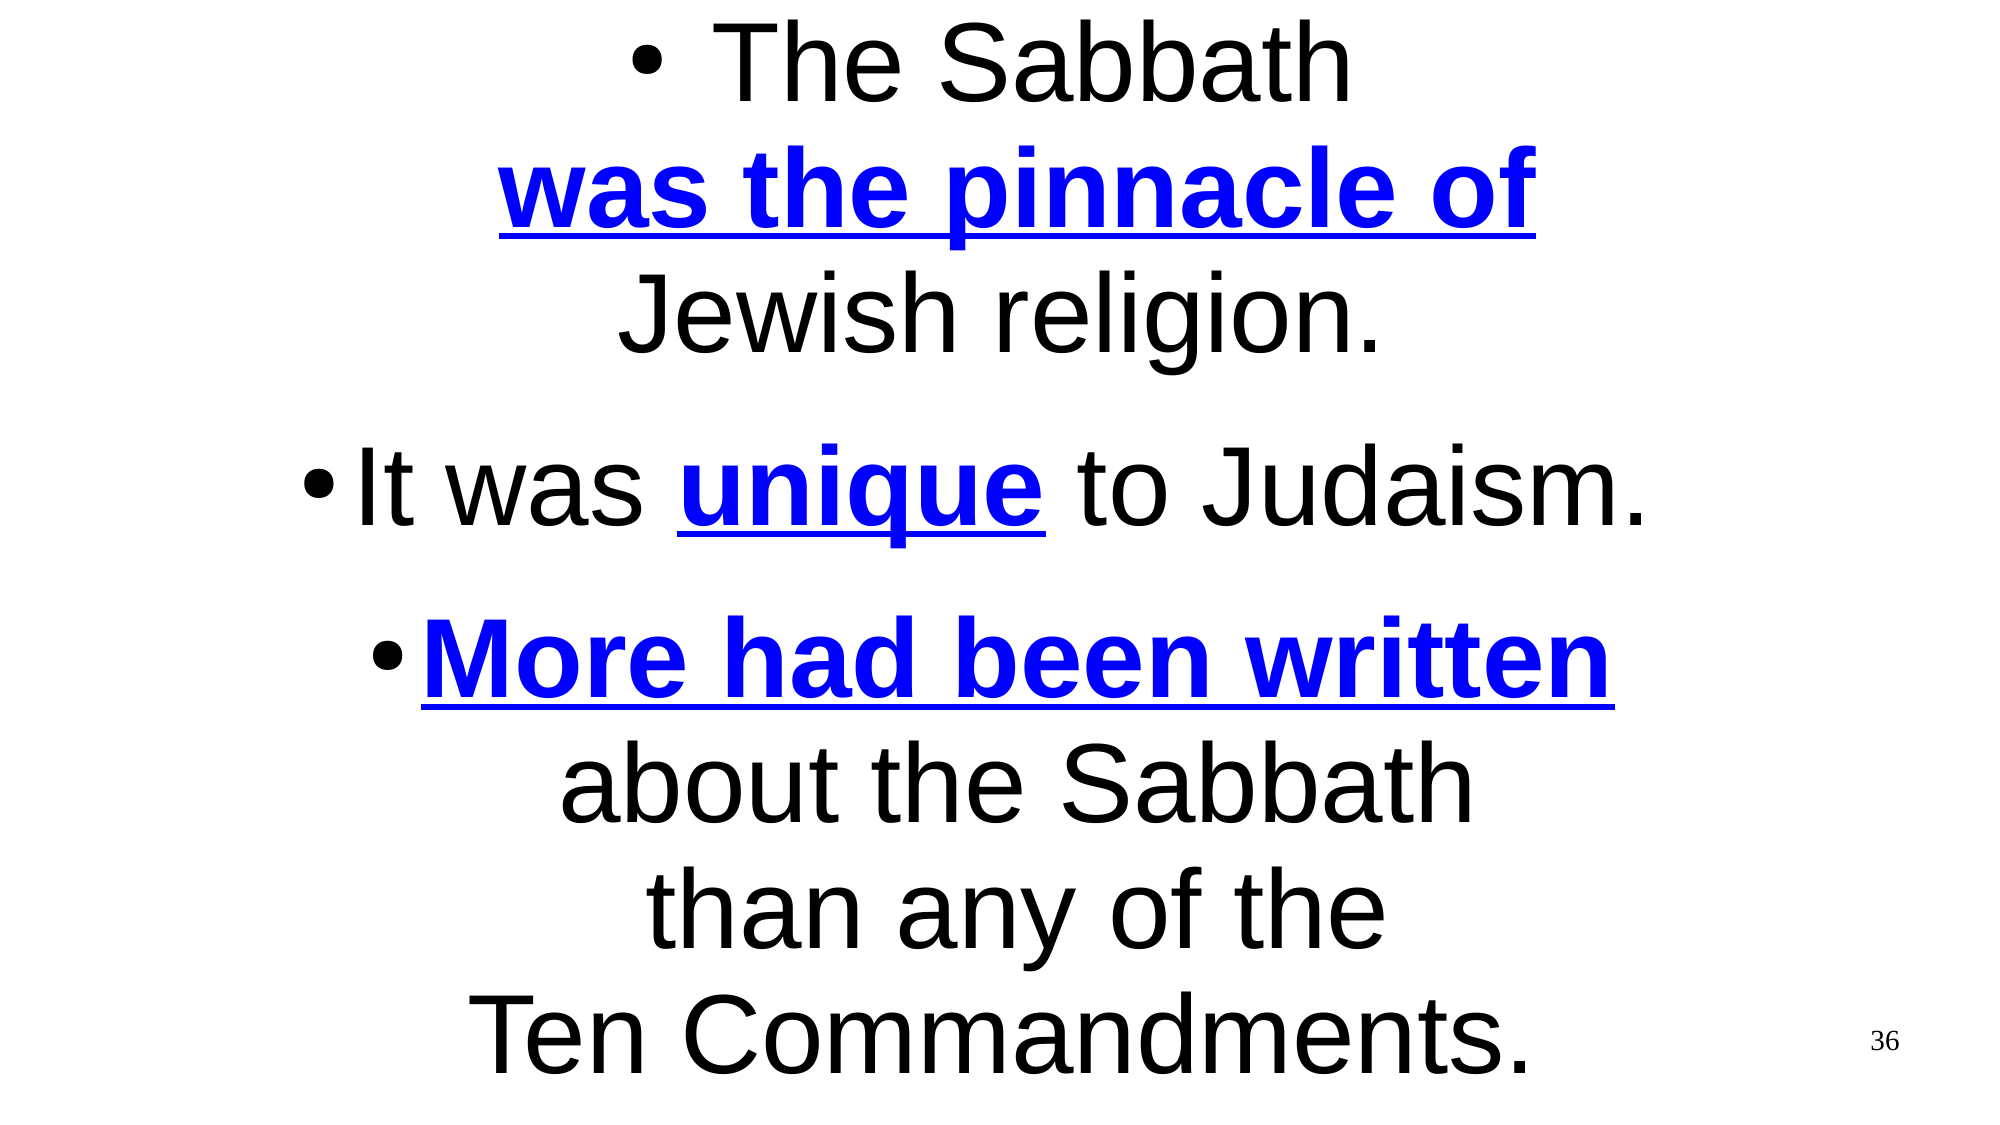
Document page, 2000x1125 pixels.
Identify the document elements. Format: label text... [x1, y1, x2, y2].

list The Sabbath was the pinnacle of Jewish religion. It was unique to Judaism. More had been written about the Sabbath than any of the Ten Commandments. [0, 0, 1996, 1123]
